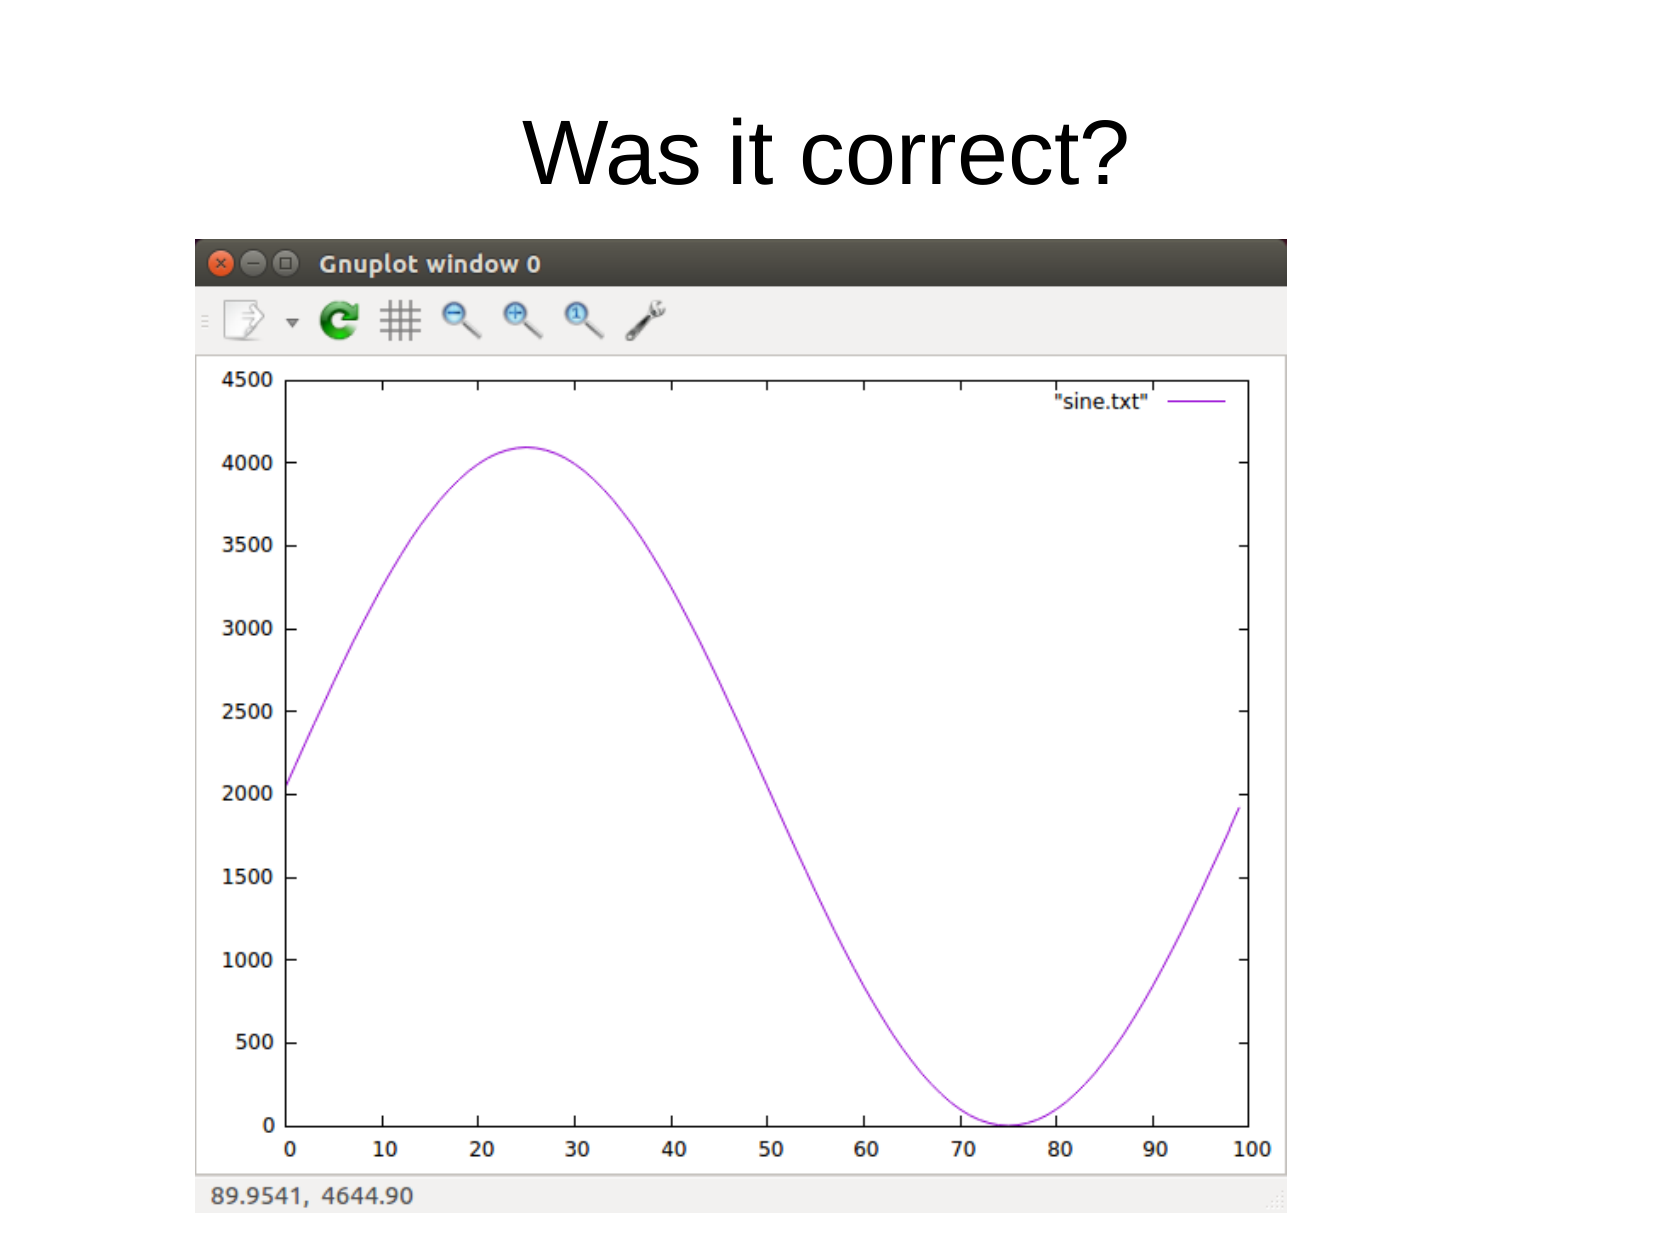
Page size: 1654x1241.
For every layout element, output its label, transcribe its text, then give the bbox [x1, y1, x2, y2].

picture [195, 239, 1287, 1213]
title Was it correct? [82, 49, 1571, 257]
